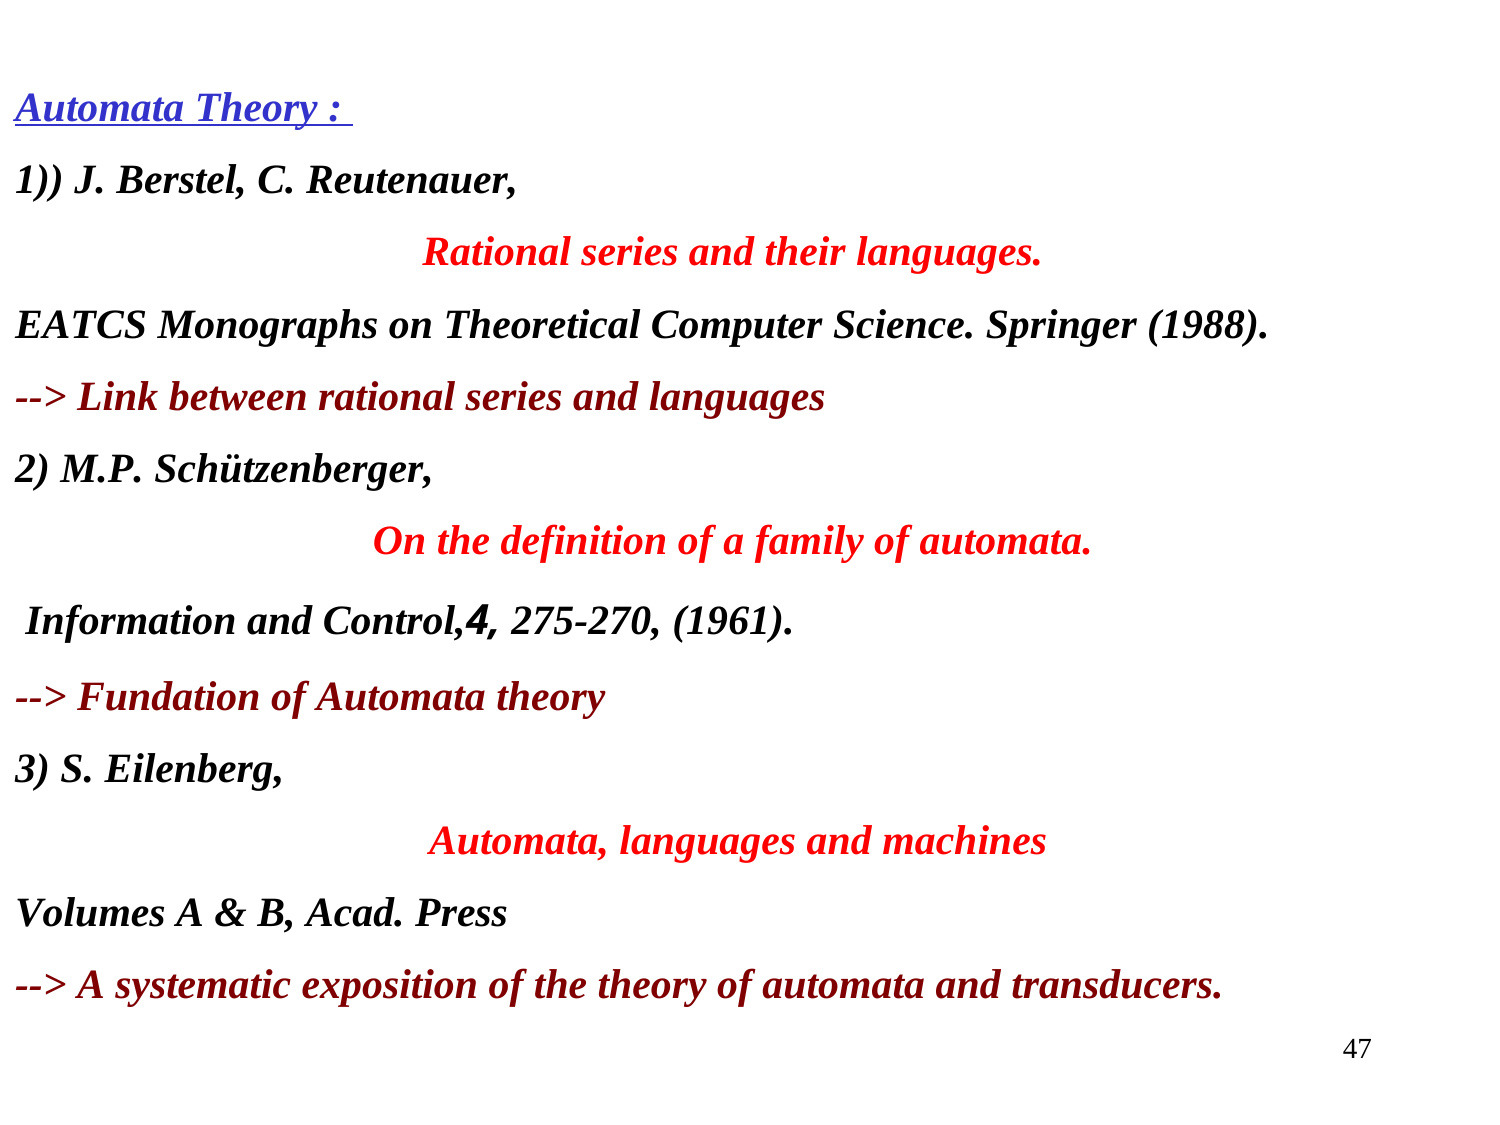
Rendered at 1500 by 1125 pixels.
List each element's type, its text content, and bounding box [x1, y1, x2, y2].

text_box Automata Theory : 1)) J. Berstel, C. Reutenauer, Rational series and their languages. EATCS Monographs on Theoretical Computer Science. Springer (1988). --> Link between rational series and languages 2) M.P. Schützenberger, On the definition of a family of automata. Information and Control,4, 275-270, (1961). --> Fundation of Automata theory 3) S. Eilenberg, Automata, languages and machines Volumes A & B, Acad. Press --> A systematic exposition of the theory of automata and transducers. [0, 76, 1477, 1023]
